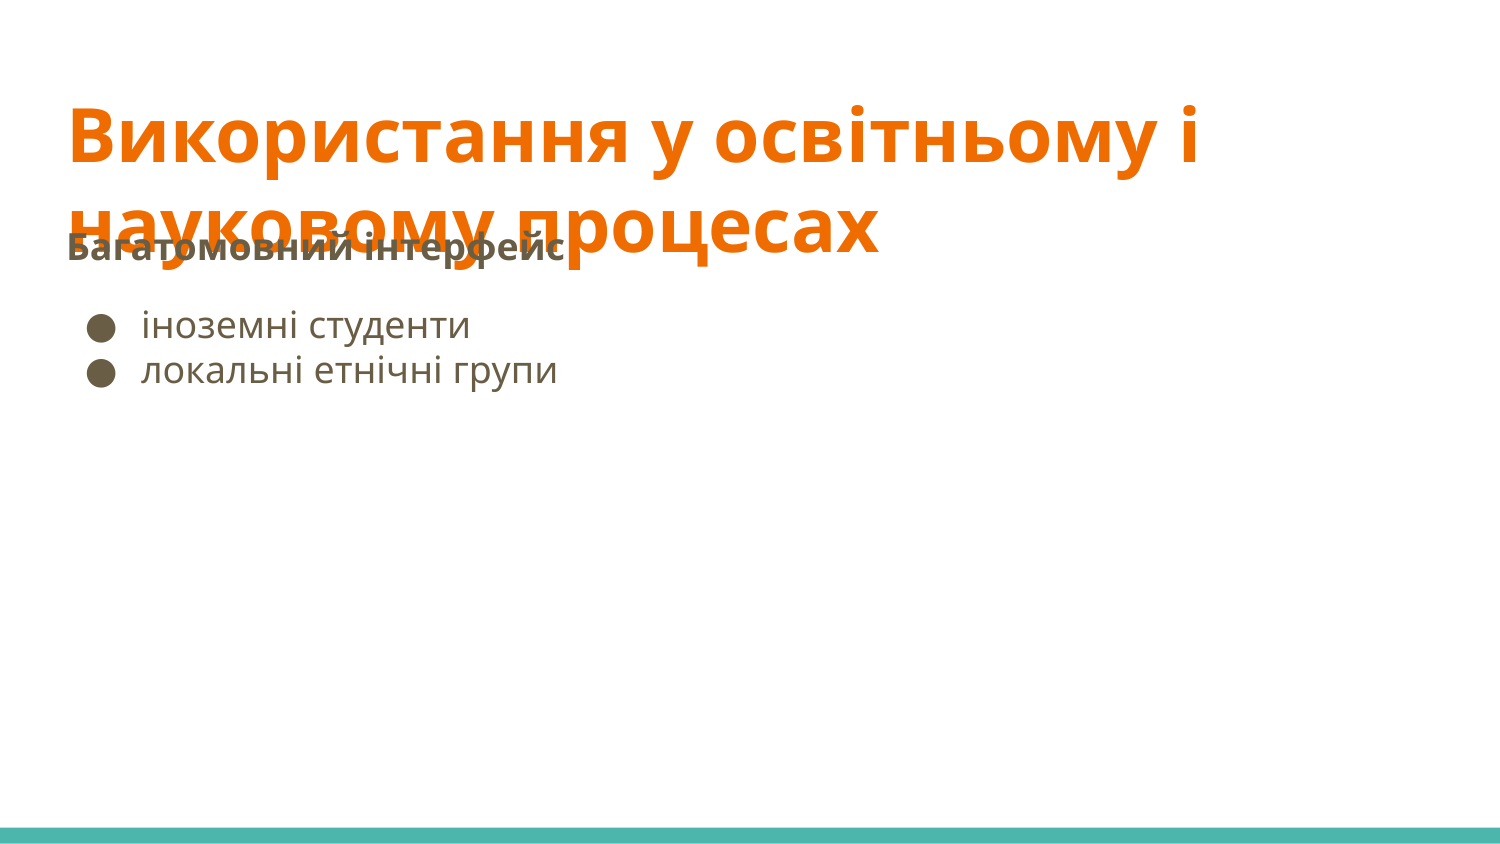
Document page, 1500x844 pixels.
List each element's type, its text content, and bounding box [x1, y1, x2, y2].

list Багатомовний інтерфейс іноземні студенти локальні етнічні групи [51, 207, 1449, 750]
title Використання у освітньому і науковому процесах [51, 72, 1449, 189]
